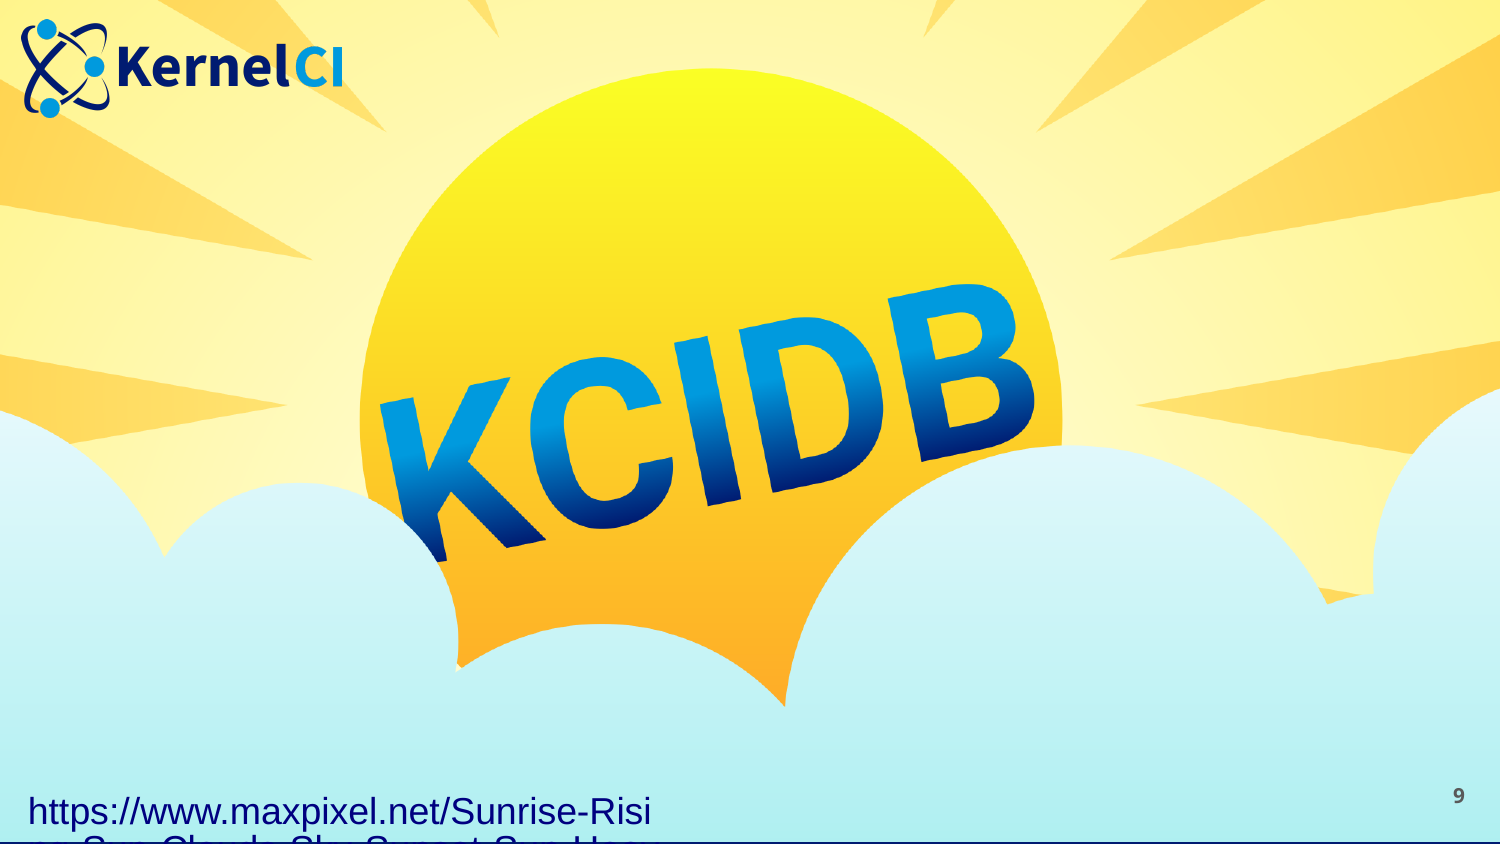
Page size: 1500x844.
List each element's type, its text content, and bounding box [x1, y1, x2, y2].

picture [295, 838, 308, 842]
text_box https://www.maxpixel.net/Sunrise-Rising-Sun-Clouds-Sky-Sunset-Sun-Heaven-153600 [12, 785, 687, 834]
picture [0, 0, 1500, 842]
picture [499, 838, 512, 842]
picture [370, 838, 383, 842]
picture [87, 838, 100, 842]
slide_number <number> [1389, 764, 1480, 830]
